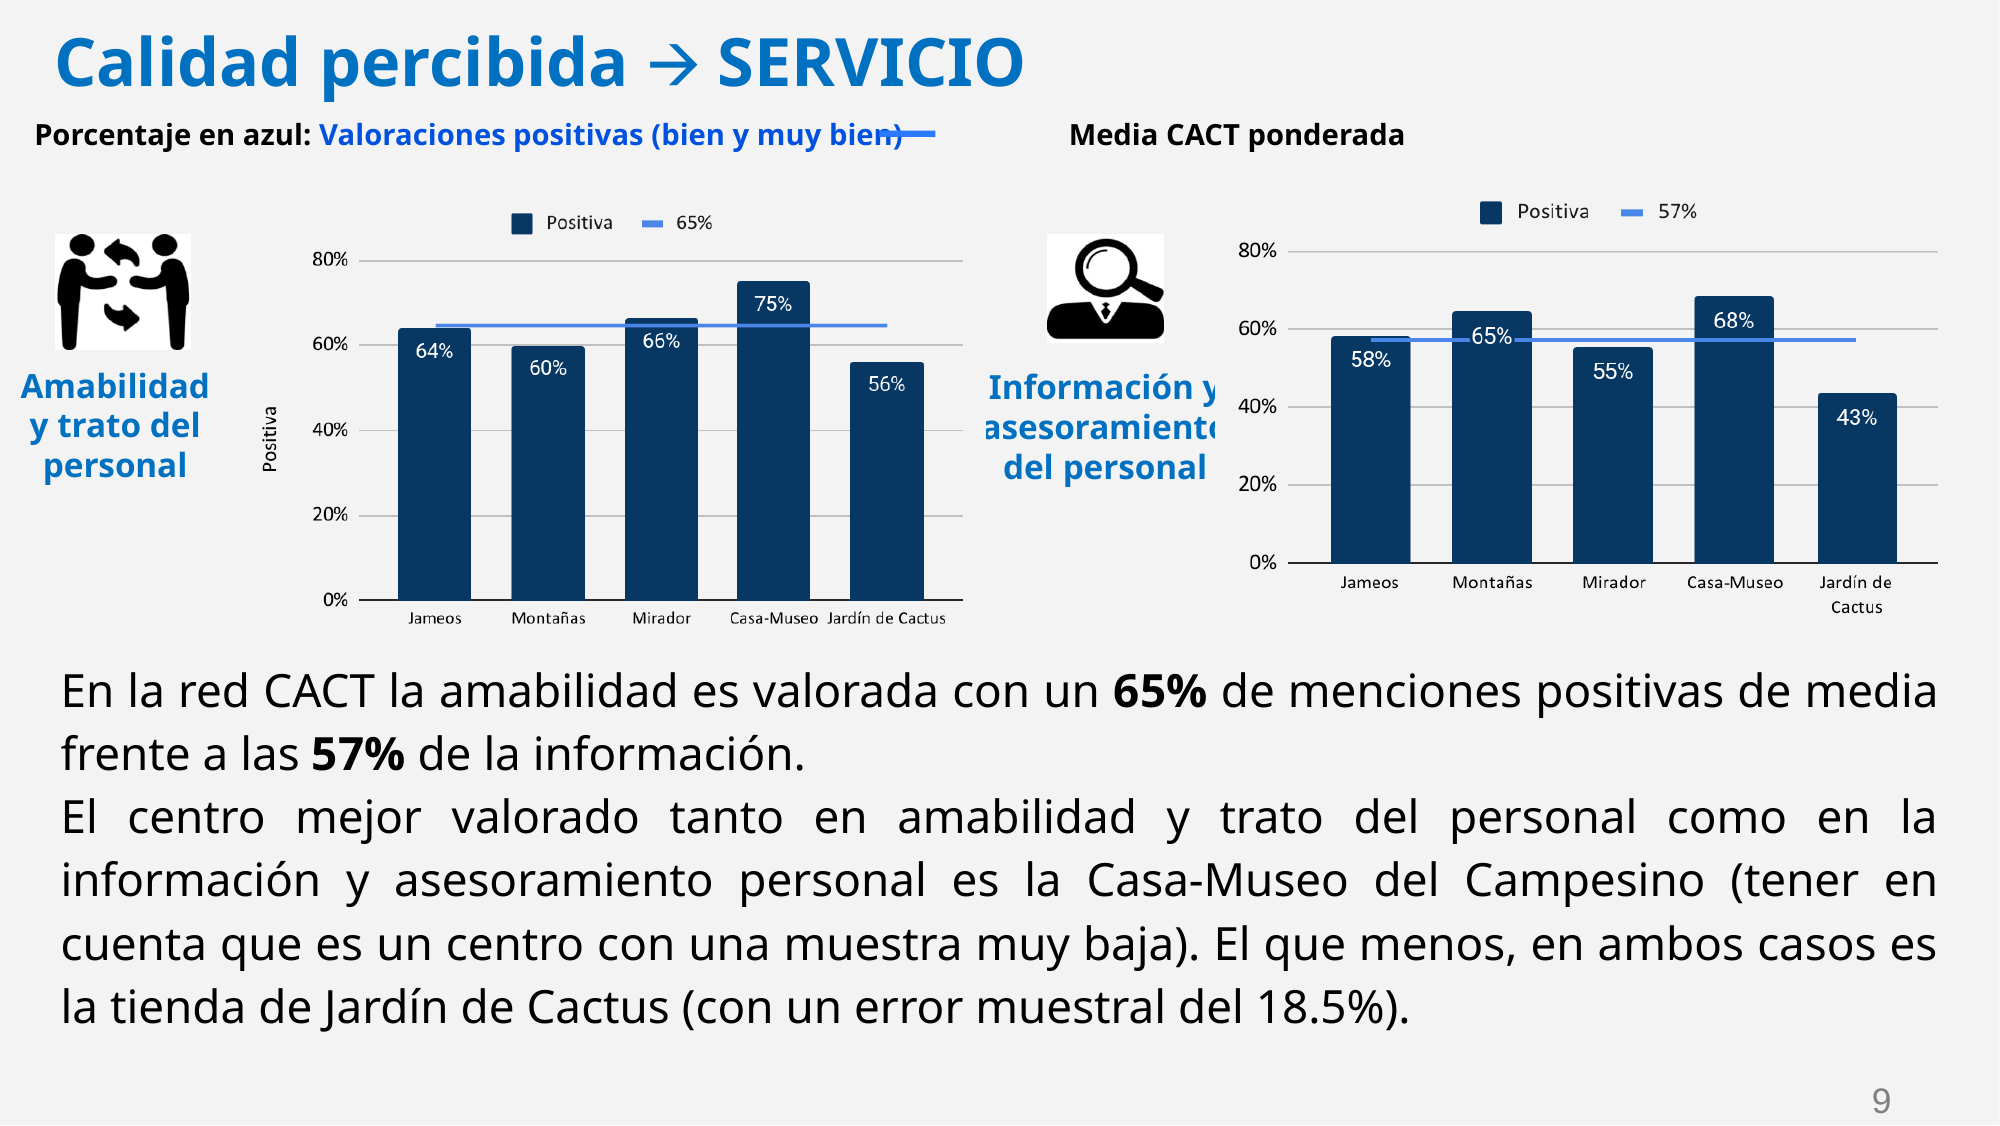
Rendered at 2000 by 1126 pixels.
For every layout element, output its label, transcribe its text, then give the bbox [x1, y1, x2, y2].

picture [55, 234, 191, 350]
text_box En la red CACT la amabilidad es valorada con un 65% de menciones positivas de media frente a las 57% de la información. El centro mejor valorado tanto en amabilidad y trato del personal como en la información y asesoramiento personal es la Casa-Museo del Campesino (tener en cuenta que es un centro con una muestra muy baja). El que menos, en ambos casos es la tienda de Jardín de Cactus (con un error muestral del 18.5%). [32, 625, 1968, 817]
text_box Calidad percibida 🡪 SERVICIO [54, 0, 1126, 109]
picture [1215, 178, 1961, 641]
text_box Amabilidad y trato del personal [0, 357, 231, 471]
text_box Información y asesoramiento del personal [986, 358, 1215, 495]
picture [1047, 234, 1164, 343]
slide_number <number> [1442, 1069, 1910, 1126]
picture [237, 190, 986, 651]
text_box Porcentaje en azul: Valoraciones positivas (bien y muy bien) Media CACT ponderada [19, 109, 1988, 158]
